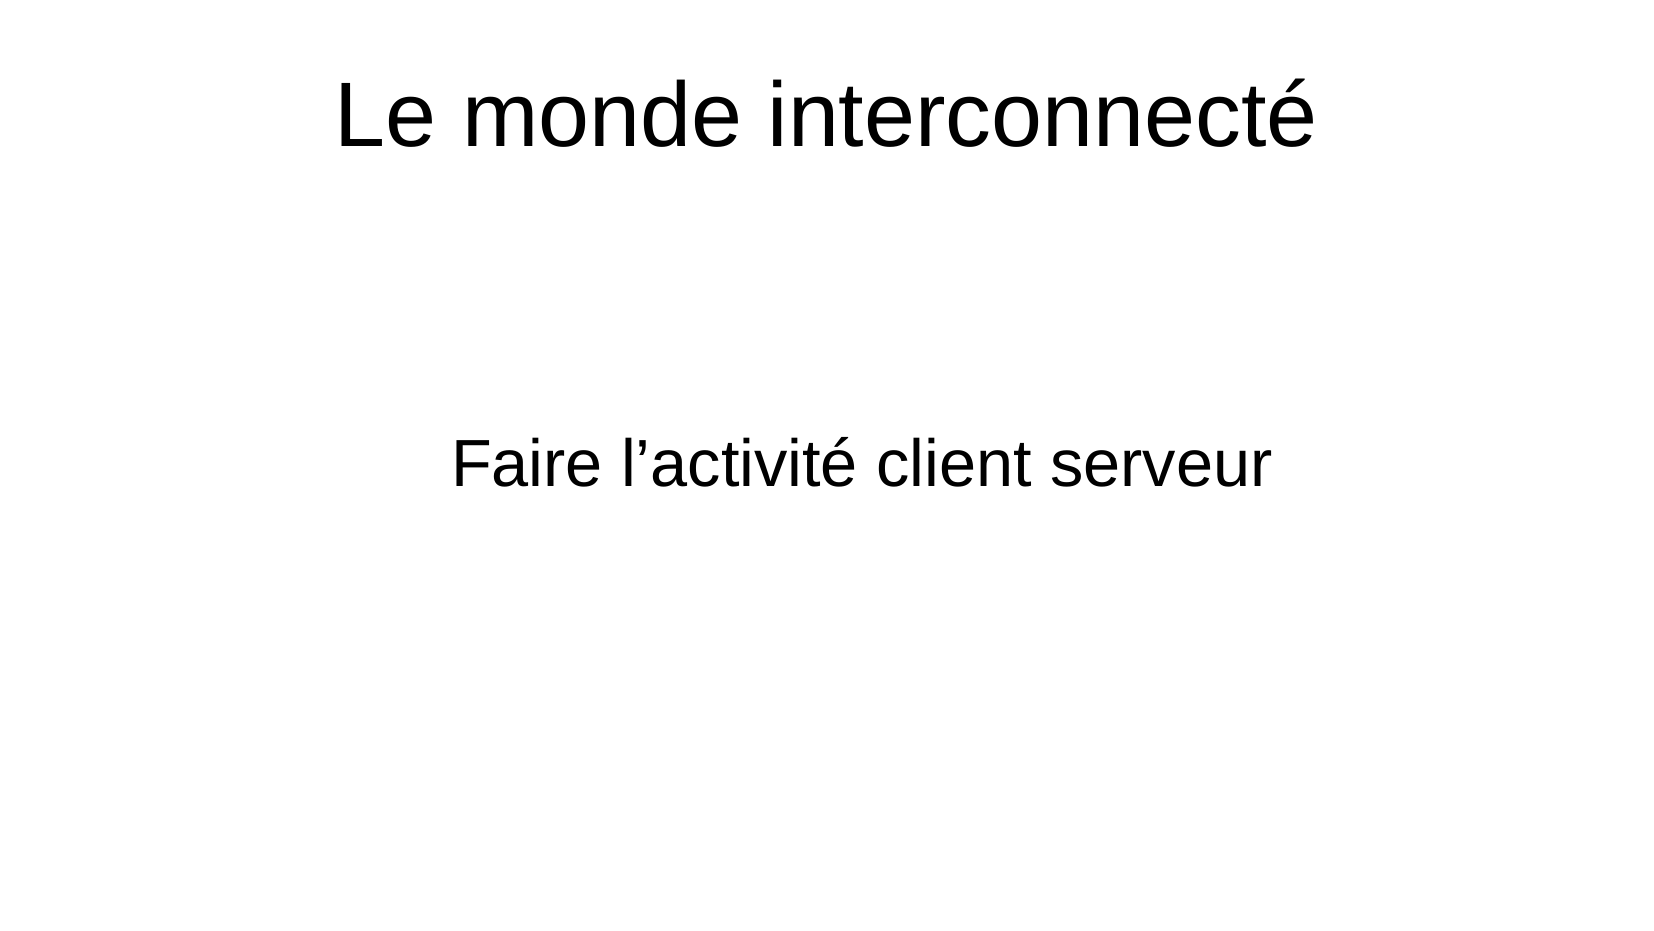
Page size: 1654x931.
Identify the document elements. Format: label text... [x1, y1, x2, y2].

list Faire l’activité client serveur [82, 217, 1571, 758]
title Le monde interconnecté [82, 37, 1571, 193]
